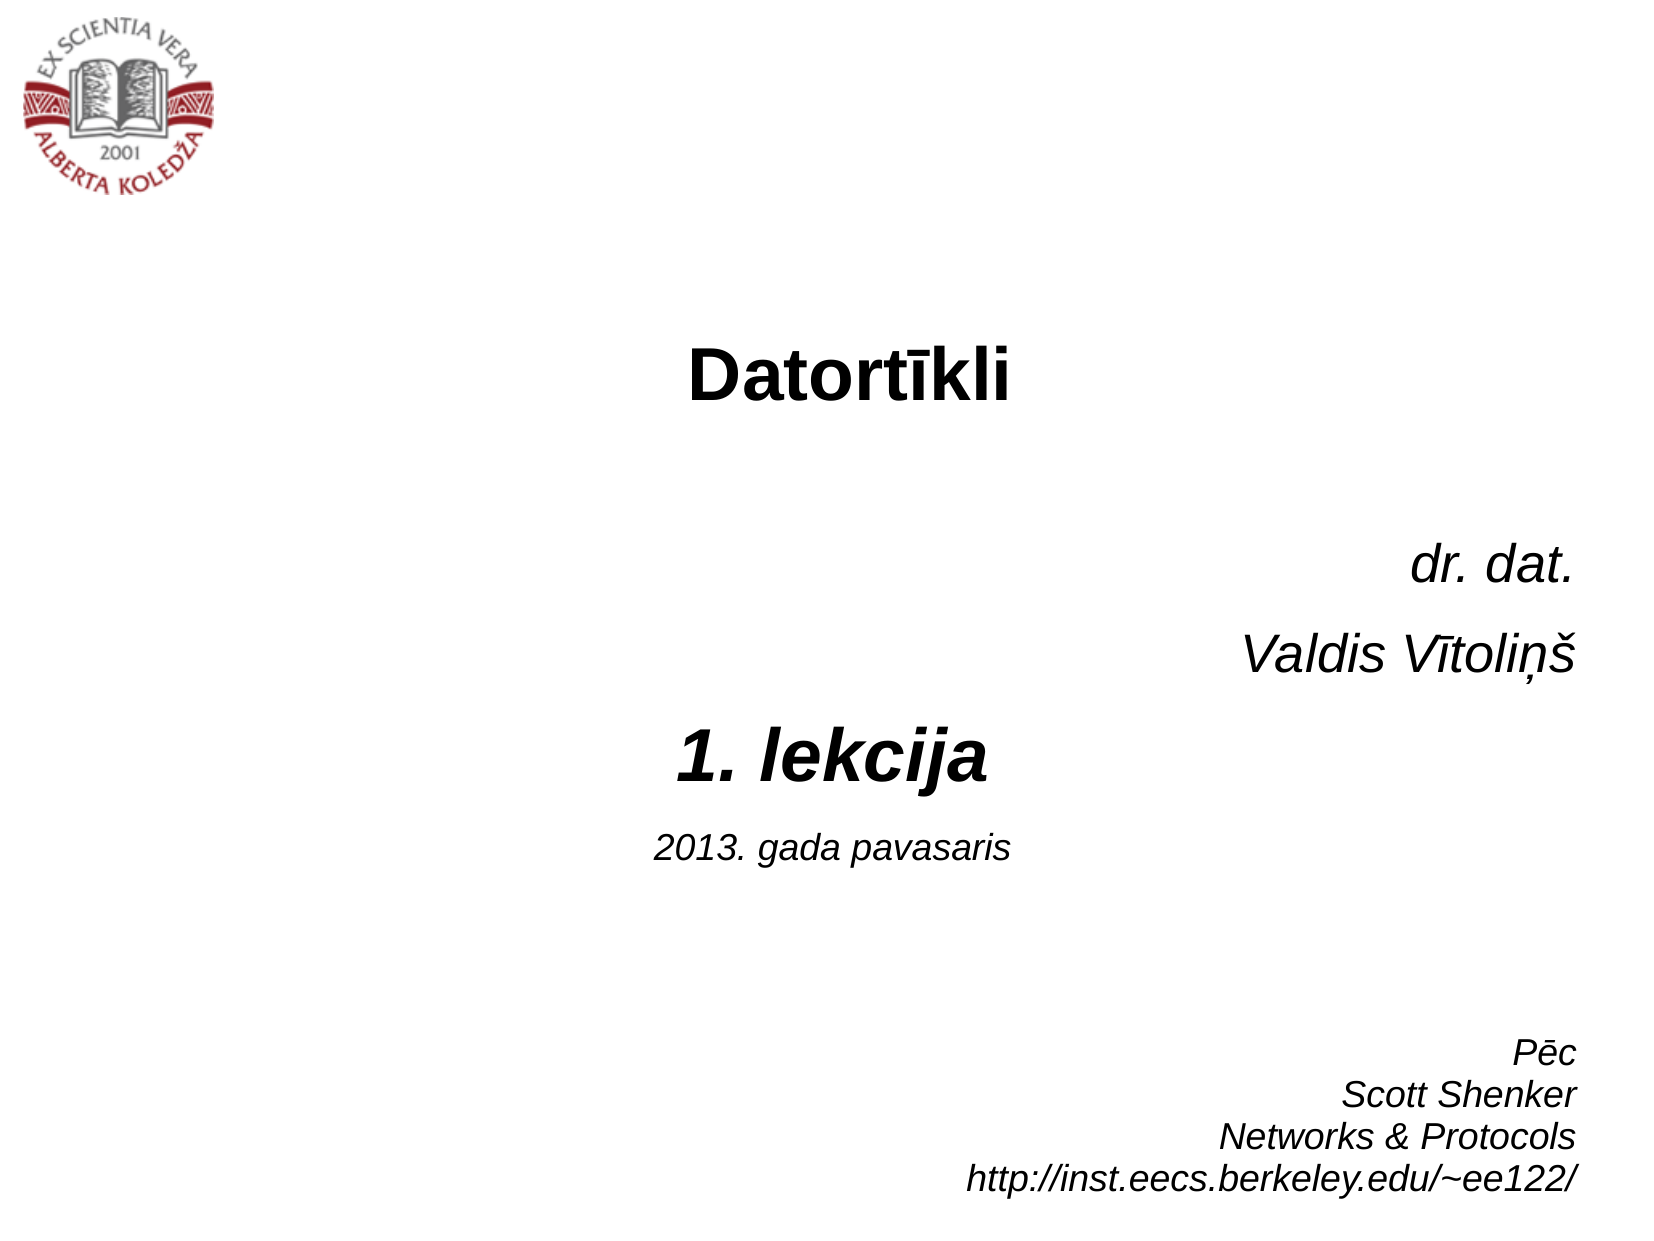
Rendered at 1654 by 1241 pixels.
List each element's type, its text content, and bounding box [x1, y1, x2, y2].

picture [23, 17, 214, 195]
list dr. dat. Valdis Vītoliņš 1. lekcija 2013. gada pavasaris Pēc Scott Shenker Networks & Protocols http://inst.eecs.berkeley.edu/~ee122/ [88, 442, 1577, 1241]
title Datortīkli [206, 312, 1495, 429]
